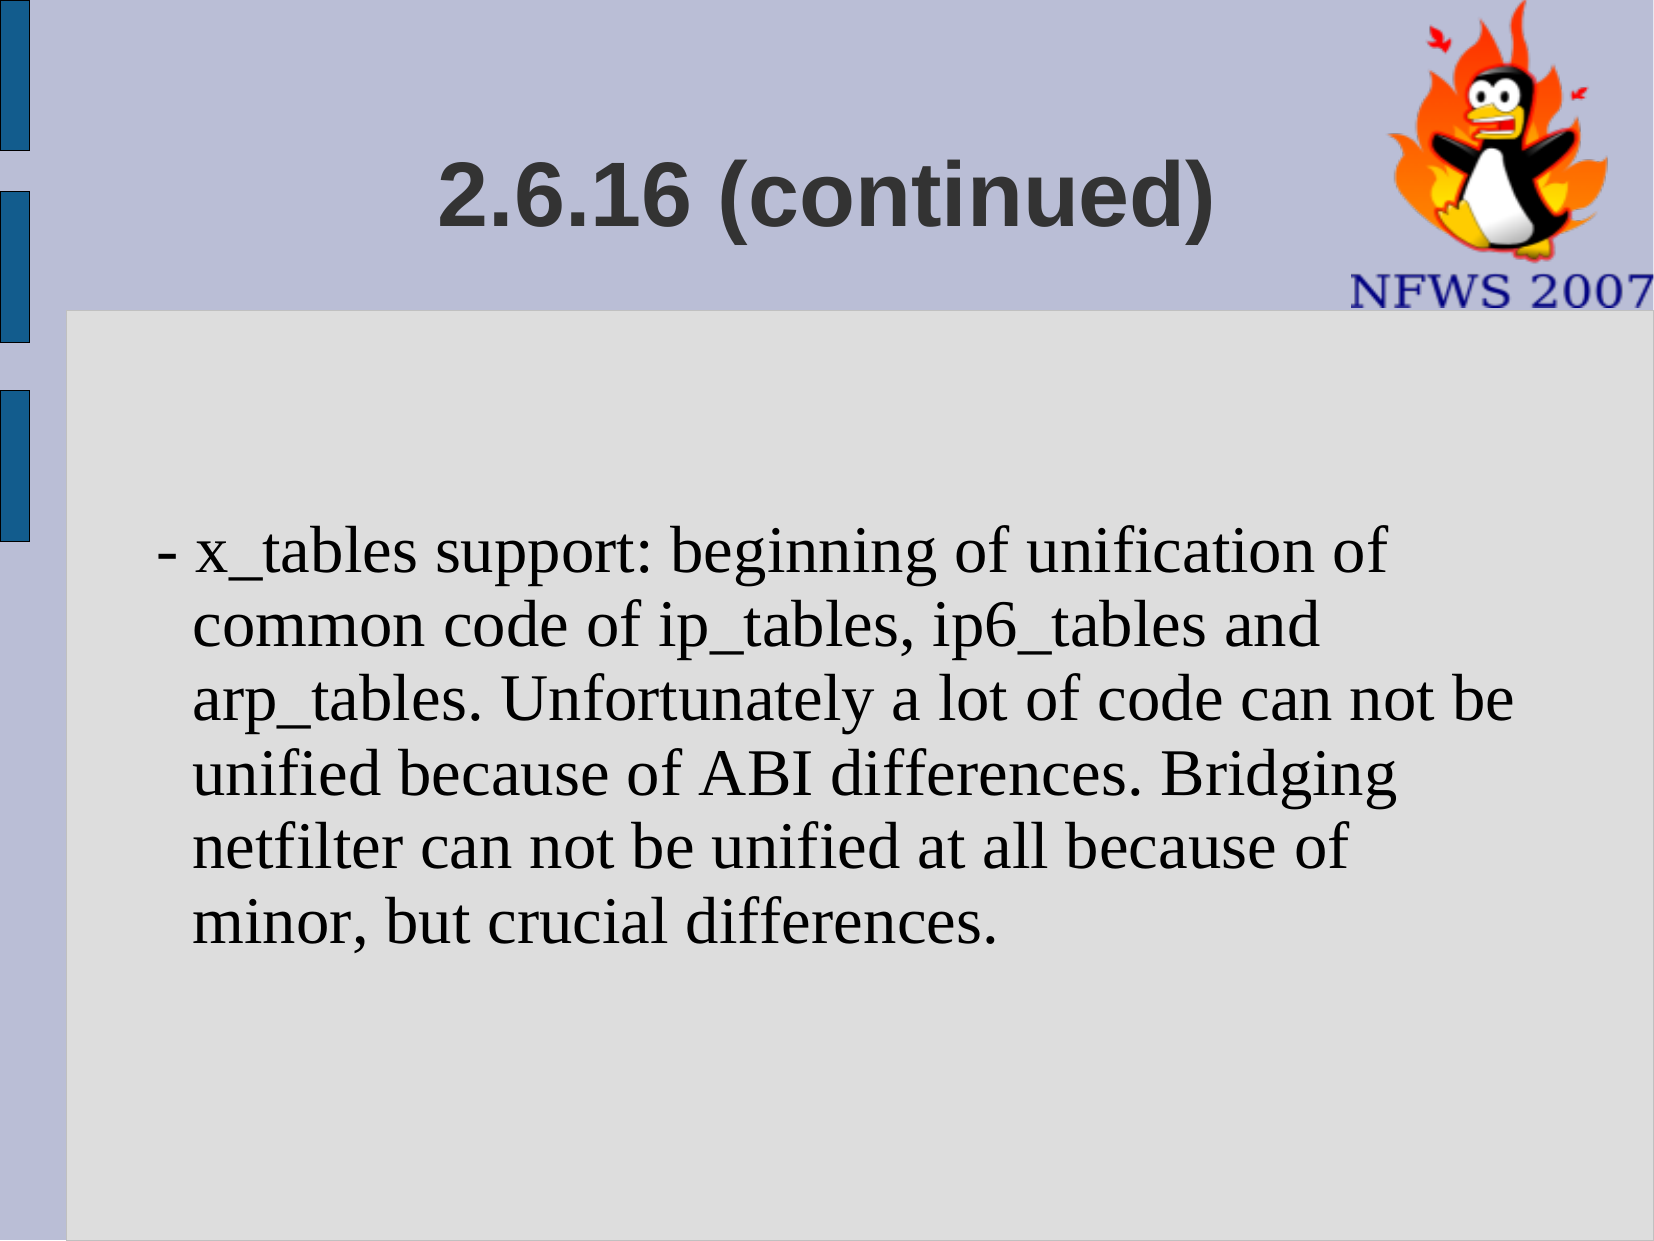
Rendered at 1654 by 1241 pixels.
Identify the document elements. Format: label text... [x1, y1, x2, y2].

picture [1351, 0, 1654, 308]
title 2.6.16 (continued) [121, 98, 1351, 291]
subtitle - x_tables support: beginning of unification of common code of ip_tables, ip6_tables and arp_tables. Unfortunately a lot of code can not be unified because of ABI differences. Bridging netfilter can not be unified at all because of minor, but crucial differences. [121, 352, 1534, 1119]
